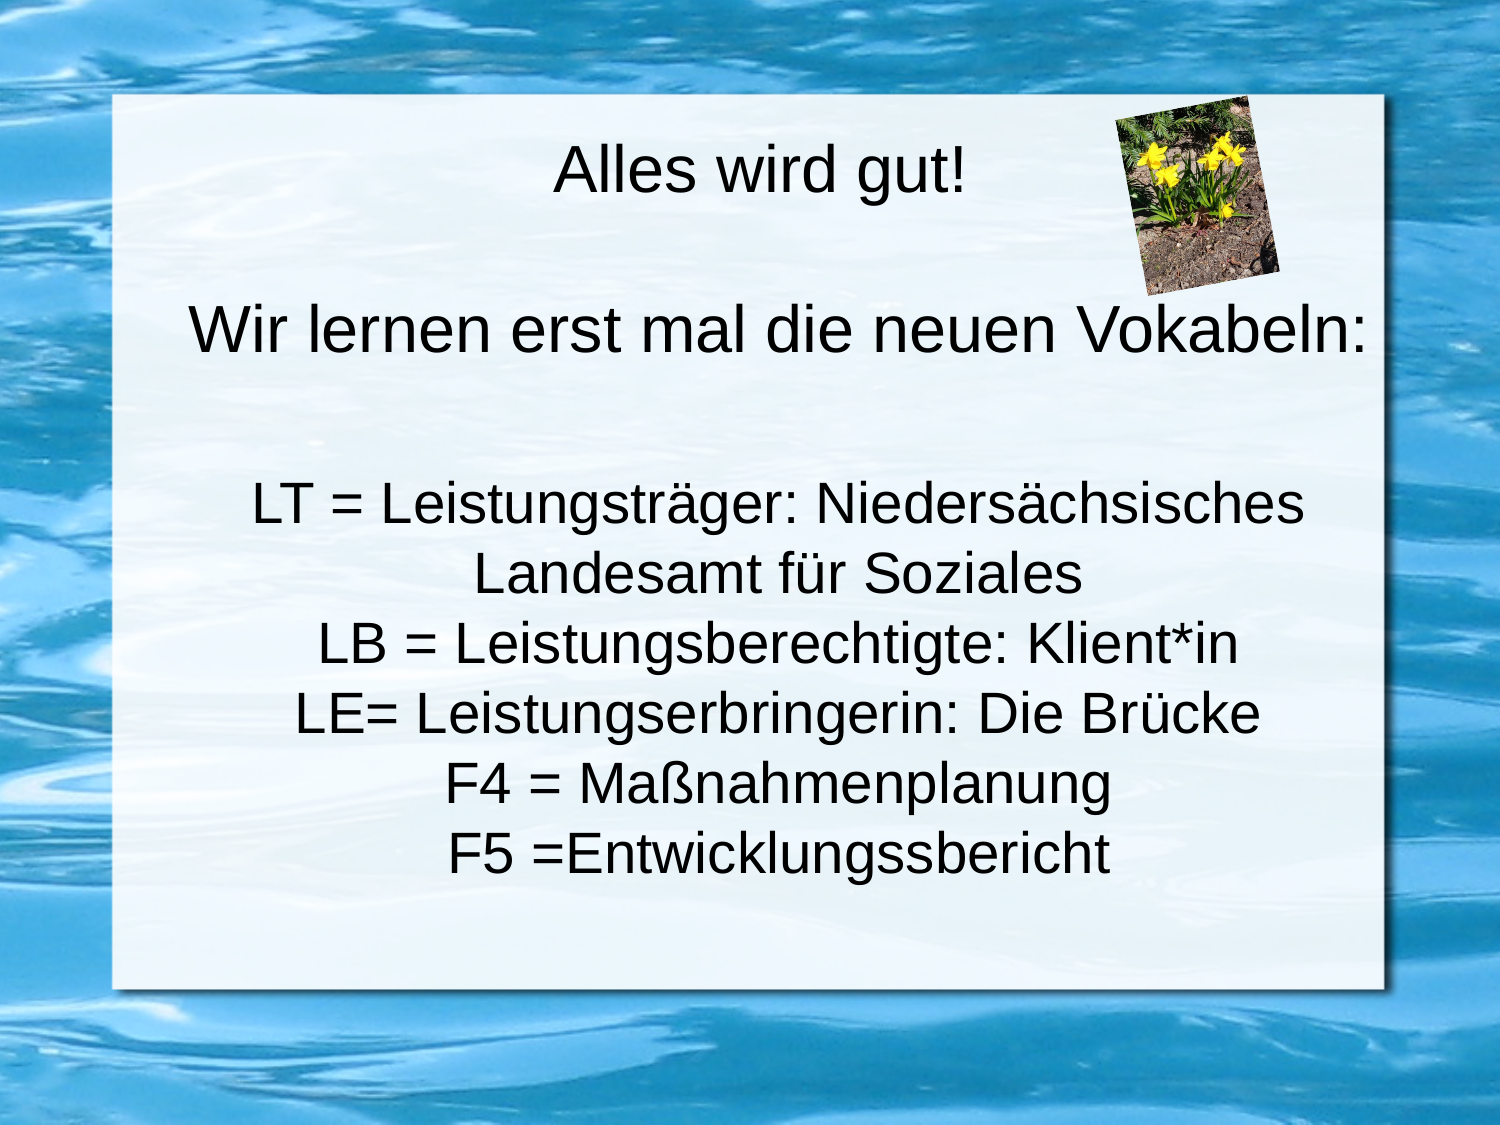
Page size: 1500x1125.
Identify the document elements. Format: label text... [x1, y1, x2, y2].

picture [0, 0, 1500, 1125]
subtitle [118, 604, 1394, 839]
title Alles wird gut! Wir lernen erst mal die neuen Vokabeln: LT = Leistungsträger: Niedersächsisches Landesamt für Soziales LB = Leistungsberechtigte: Klient*in LE= Leistungserbringerin: Die Brücke F4 = Maßnahmenplanung F5 =Entwicklungssbericht [141, 118, 1417, 419]
